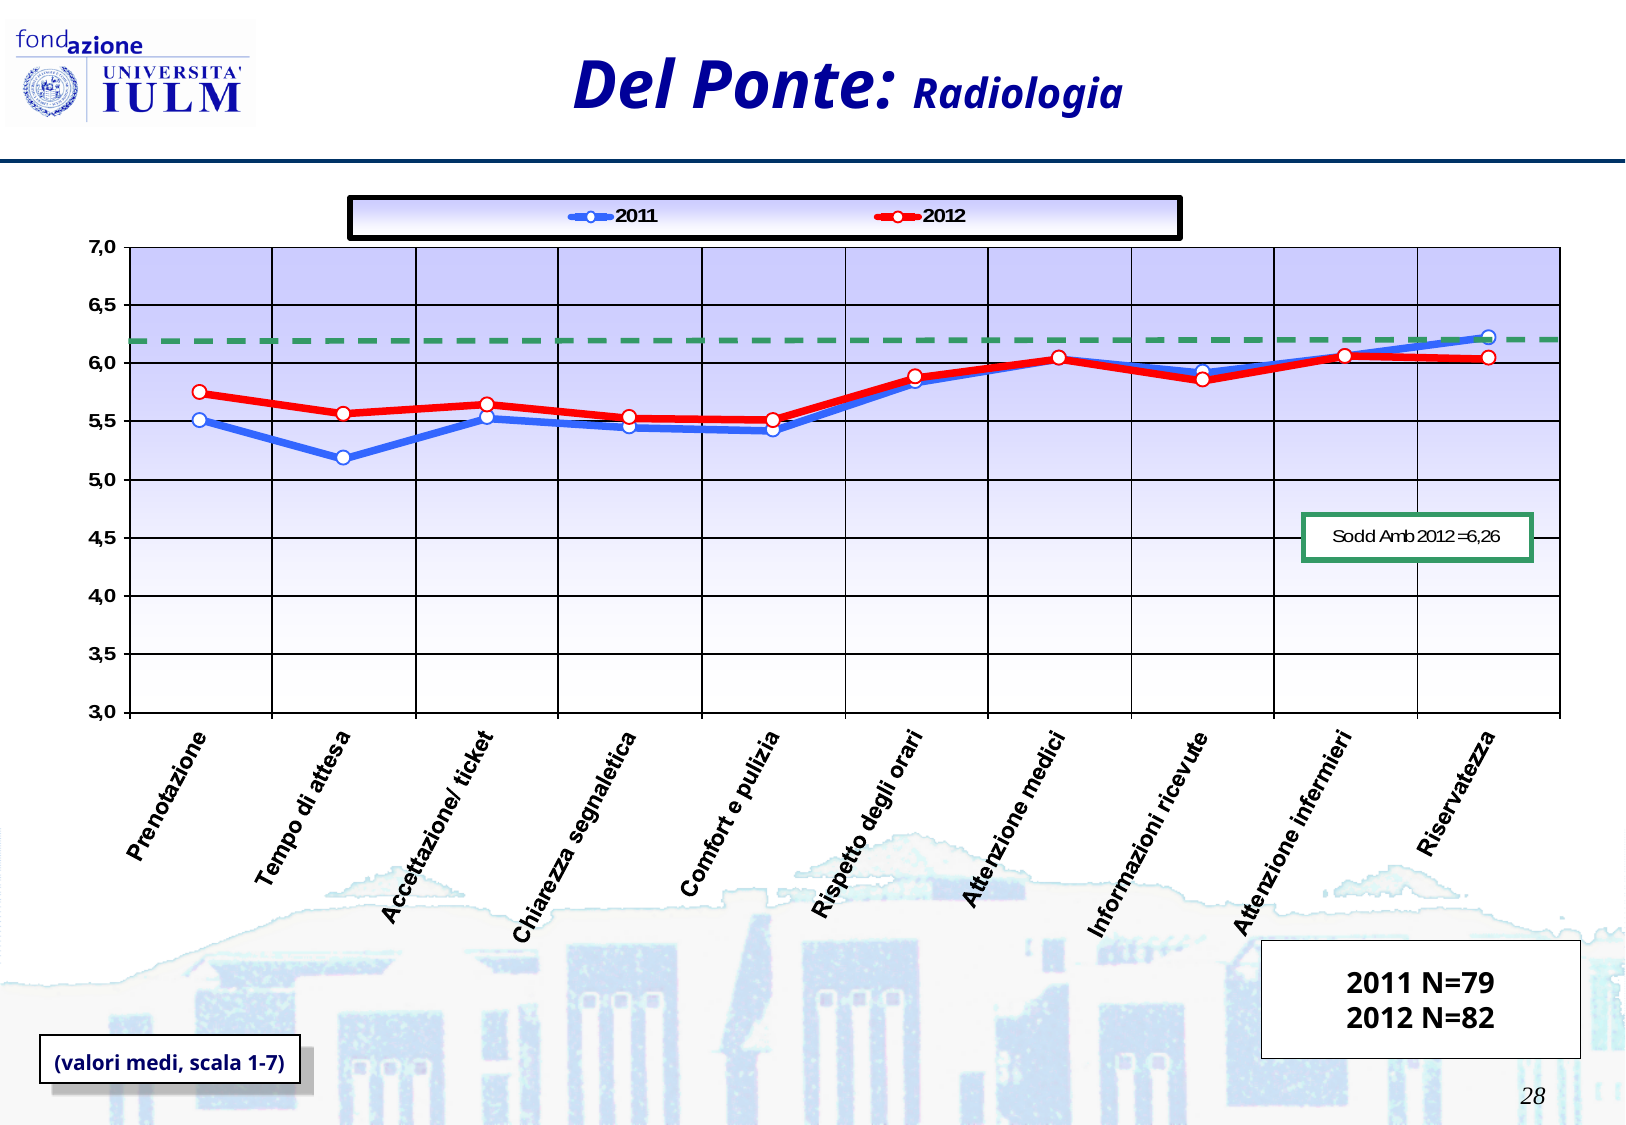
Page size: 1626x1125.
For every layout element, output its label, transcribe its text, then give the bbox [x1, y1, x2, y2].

text_box 2011 N=79 2012 N=82 [1261, 940, 1581, 1059]
picture [46, 184, 1564, 1125]
text_box Del Ponte: Radiologia [304, 18, 1392, 144]
picture [5, 19, 256, 127]
